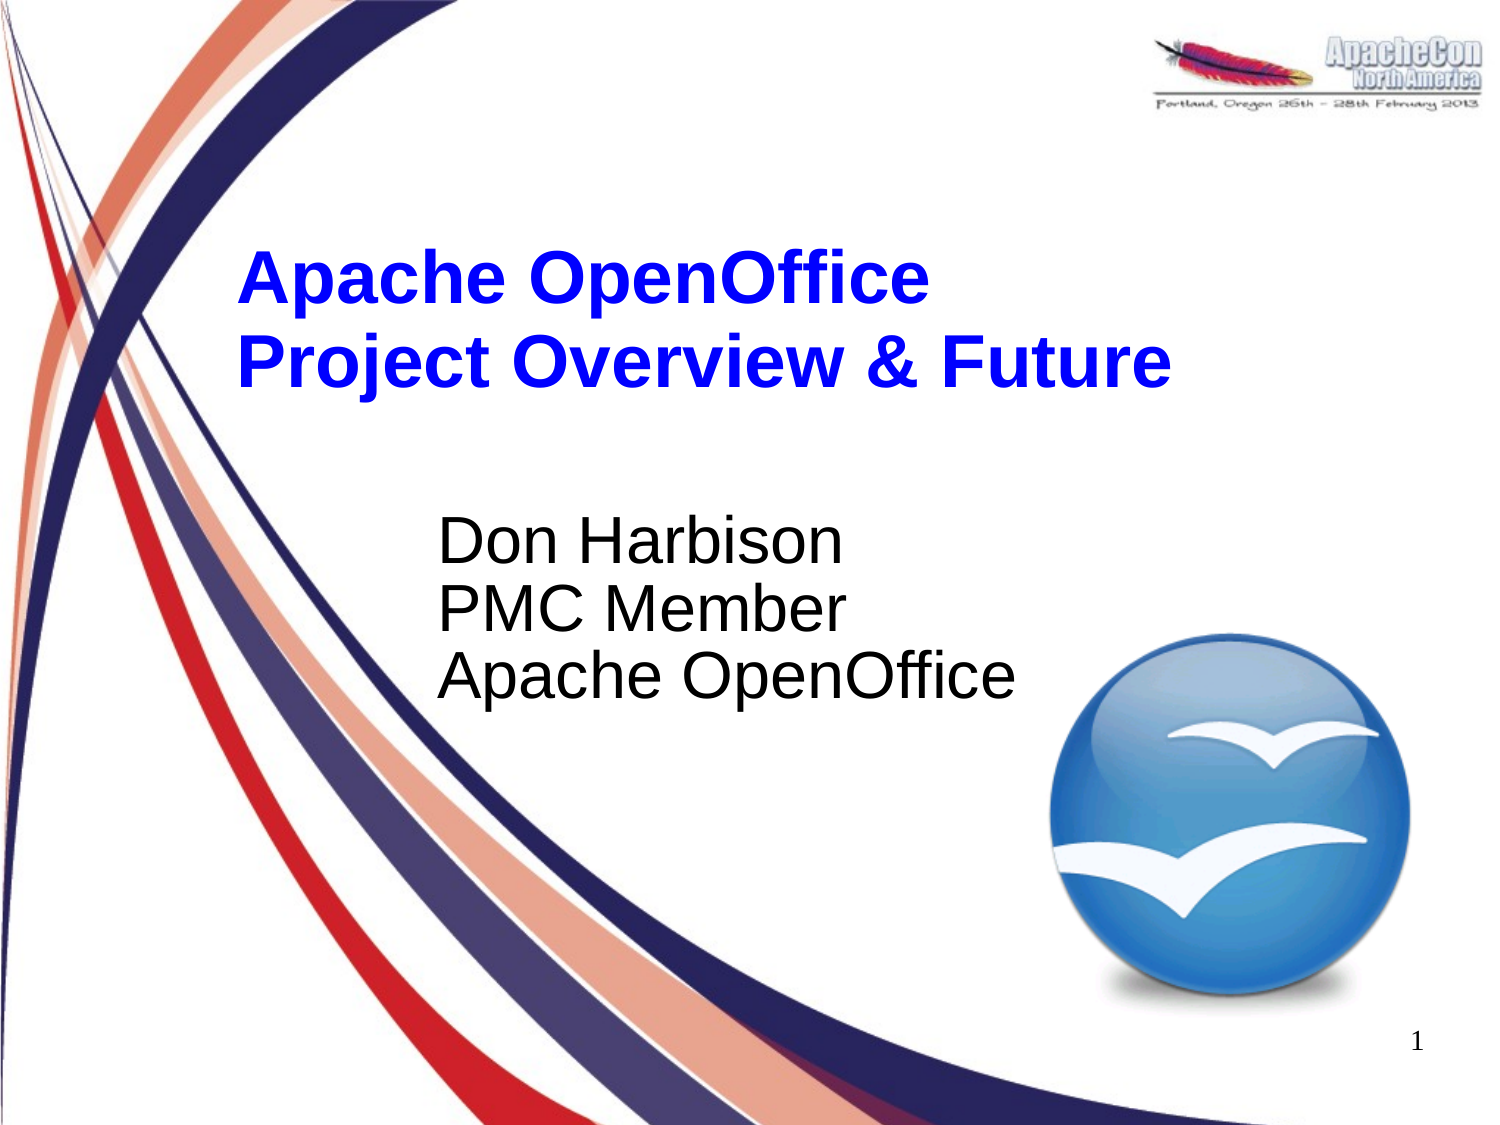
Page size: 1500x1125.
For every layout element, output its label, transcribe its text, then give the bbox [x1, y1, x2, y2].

title Apache OpenOffice Project Overview & Future [221, 228, 1500, 470]
subtitle Don Harbison PMC Member Apache OpenOffice [422, 502, 1163, 728]
picture [0, 0, 1500, 1125]
